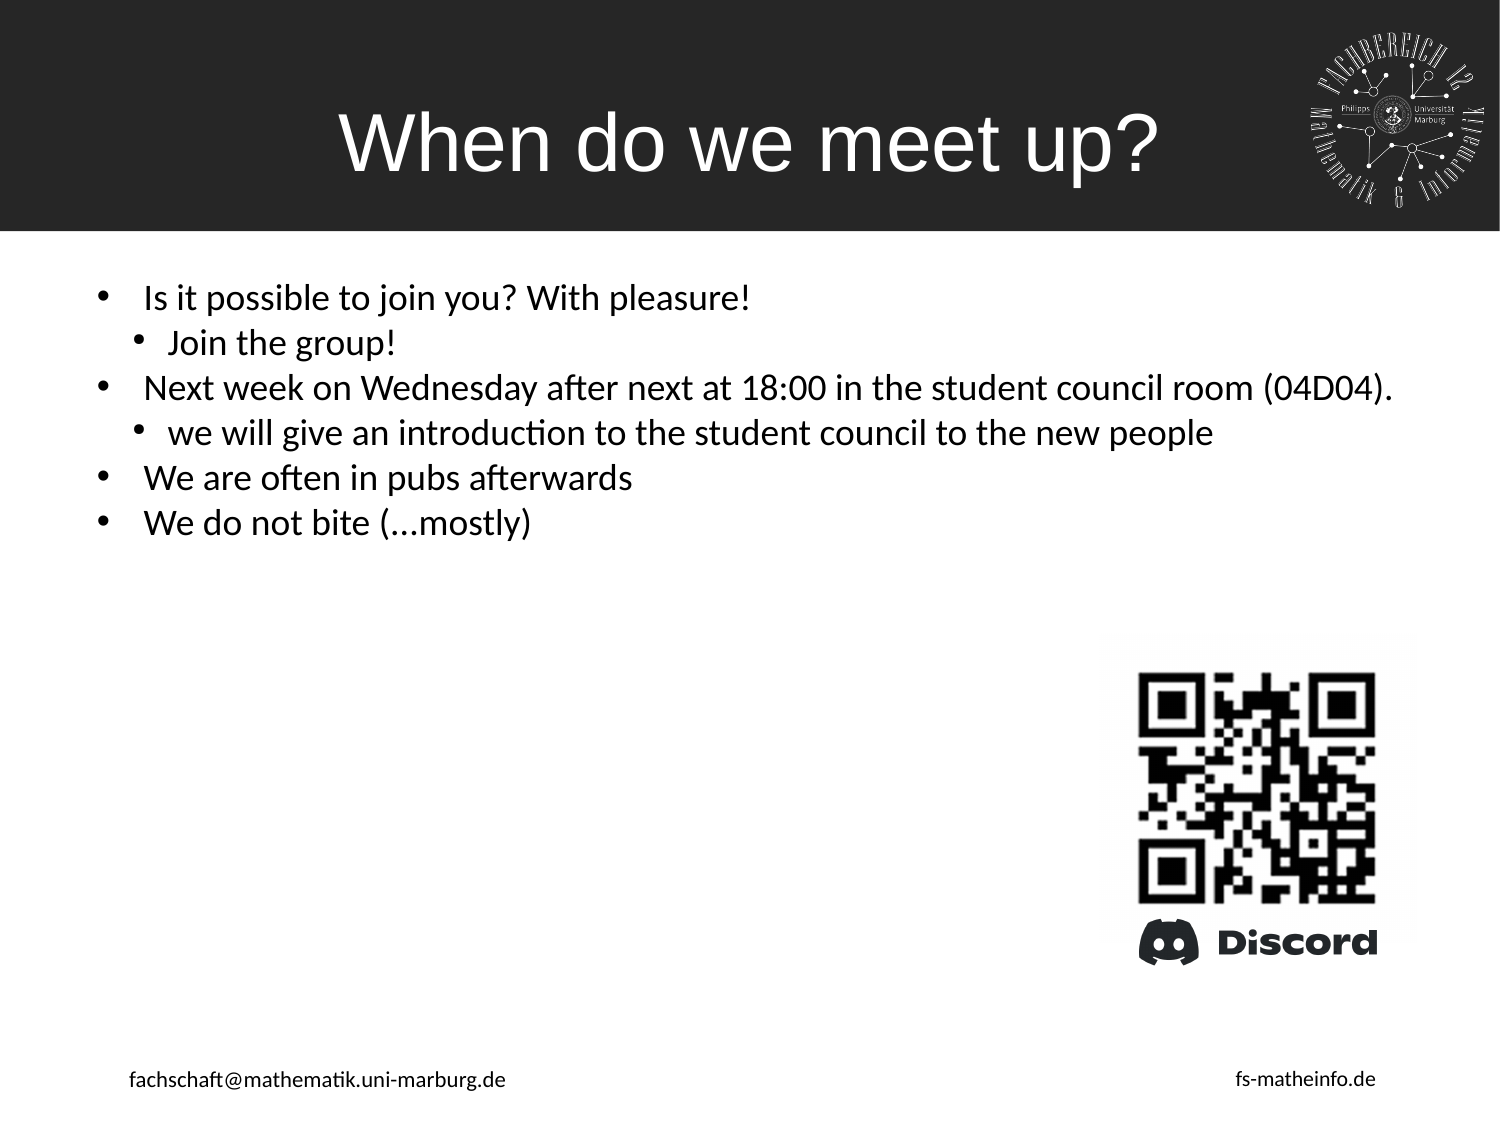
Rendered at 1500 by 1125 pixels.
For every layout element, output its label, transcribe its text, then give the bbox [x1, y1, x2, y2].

picture [1310, 21, 1484, 210]
text_box When do we meet up? [75, 44, 1425, 233]
picture [1099, 633, 1417, 976]
text_box [0, 0, 1500, 232]
text_box Is it possible to join you? With pleasure! Join the group! Next week on Wednesday after next at 18:00 in the student council room (04D04). we will give an introduction to the student council to the new people We are often in pubs afterwards We do not bite (...mostly) [82, 265, 1417, 596]
text_box fs-matheinfo.de [1220, 1057, 1400, 1099]
text_box fachschaft@mathematik.uni-marburg.de [114, 1057, 612, 1100]
